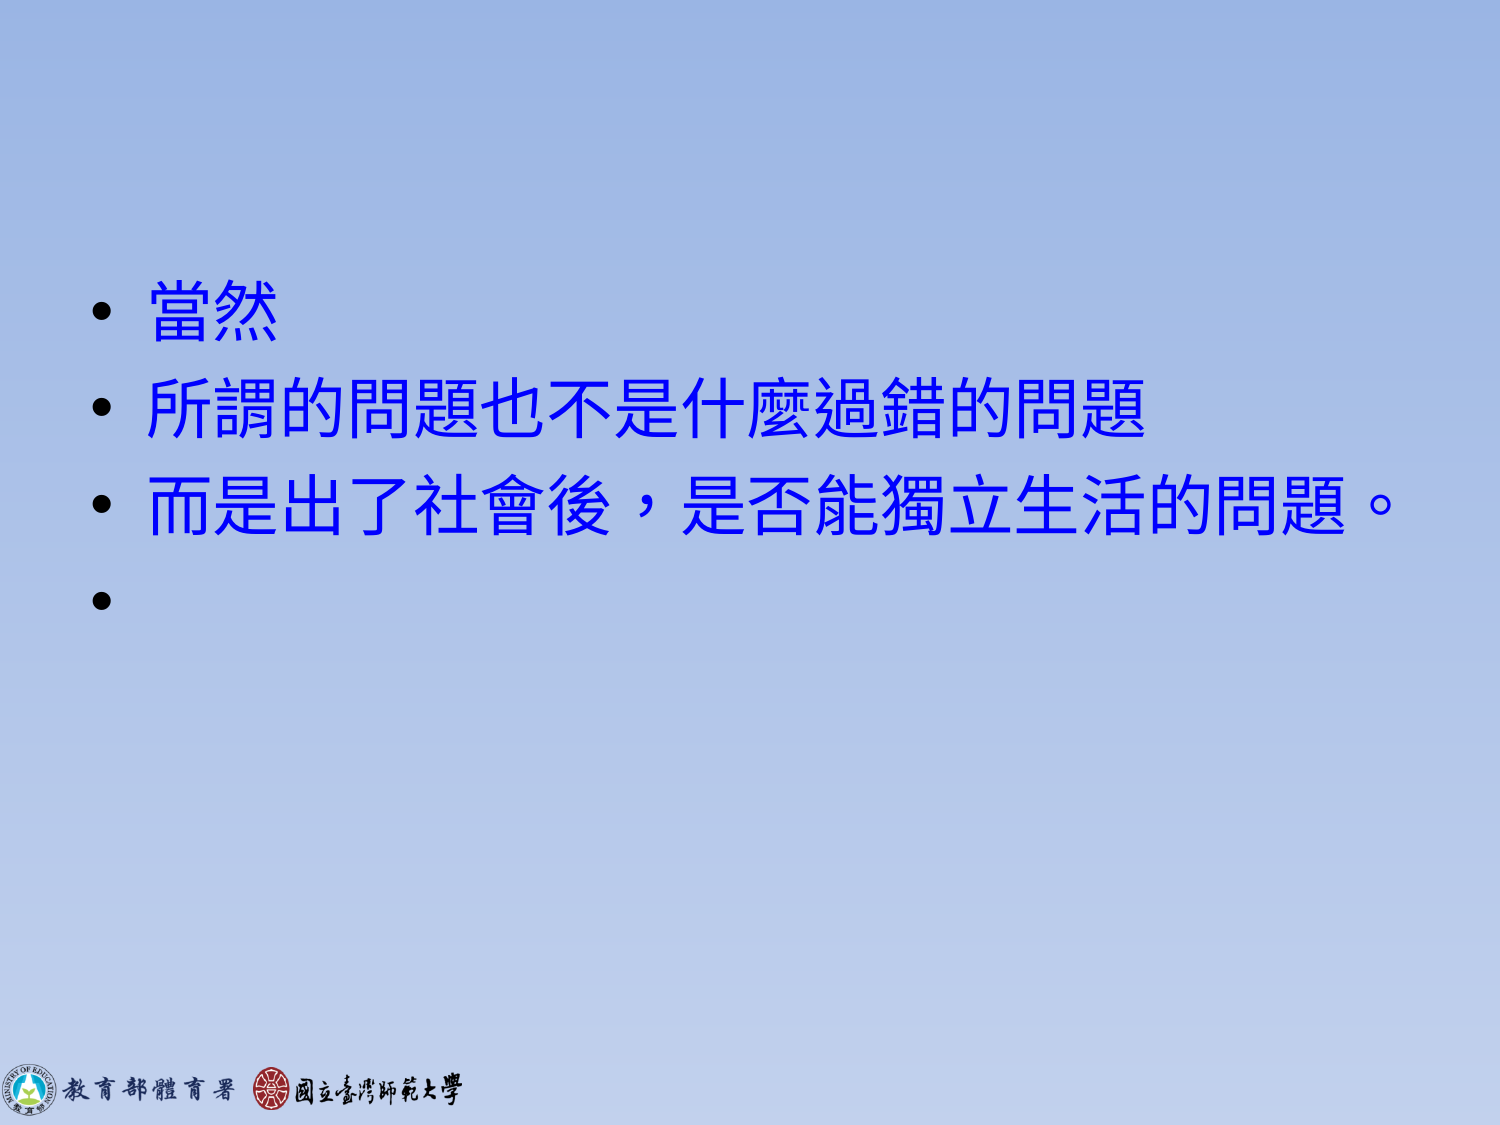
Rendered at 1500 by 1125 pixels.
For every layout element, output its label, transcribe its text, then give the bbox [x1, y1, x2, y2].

list 當然 所謂的問題也不是什麼過錯的問題 而是出了社會後，是否能獨立生活的問題。 [75, 262, 1426, 1005]
